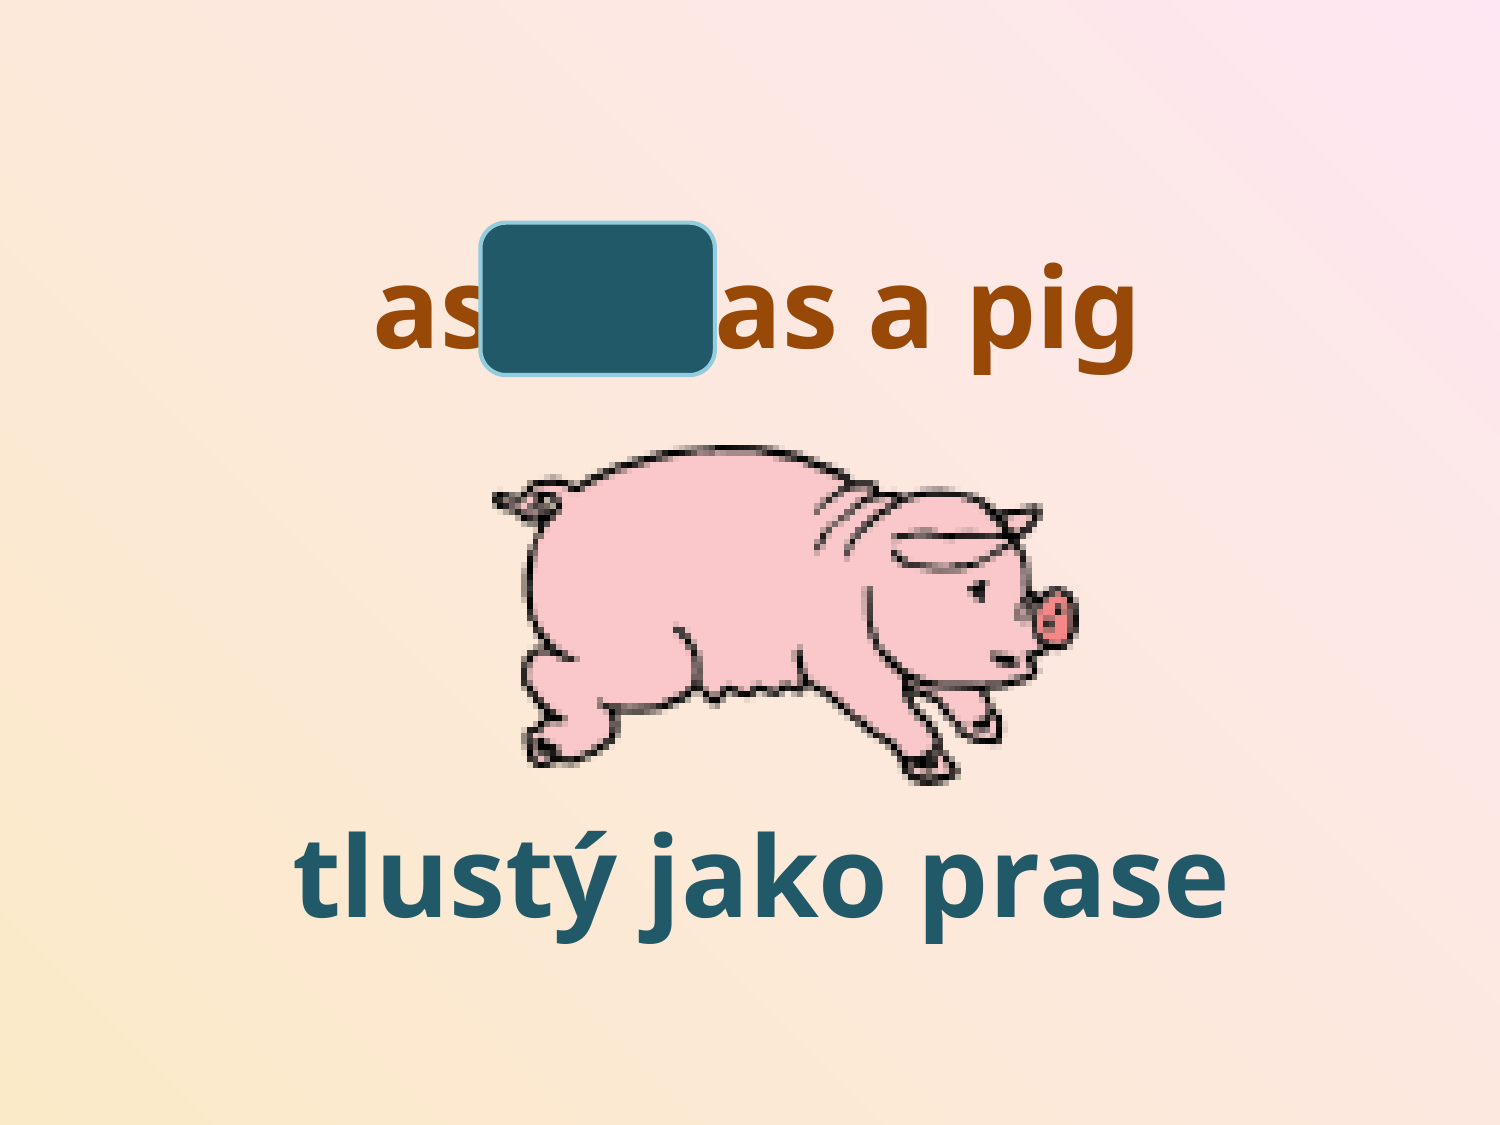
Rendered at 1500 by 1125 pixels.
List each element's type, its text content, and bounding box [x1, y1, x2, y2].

text_box [480, 222, 715, 376]
text_box tlustý jako prase [187, 796, 1336, 948]
picture [492, 445, 1079, 786]
title as fat as a pig [82, 210, 1433, 399]
